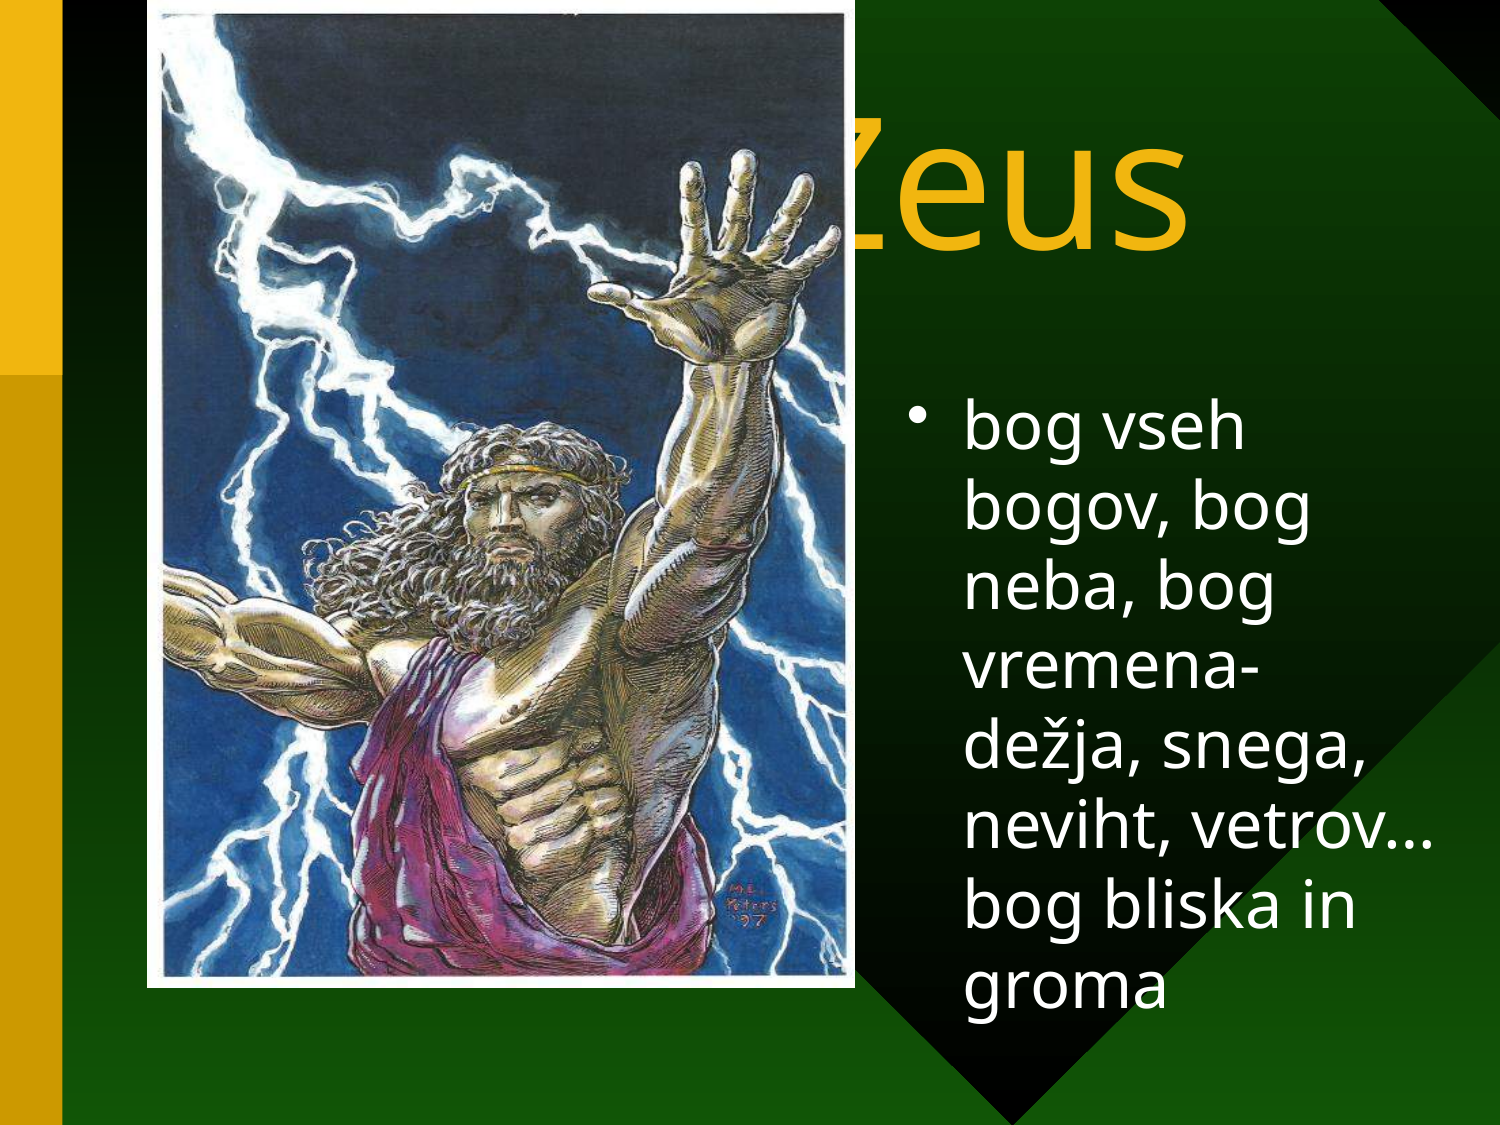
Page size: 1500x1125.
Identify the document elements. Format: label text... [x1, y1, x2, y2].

list bog vseh bogov, bog neba, bog vremena- dežja, snega, neviht, vetrov…bog bliska in groma [891, 375, 1471, 975]
title Zeus [855, 99, 1388, 288]
picture [147, 0, 855, 988]
